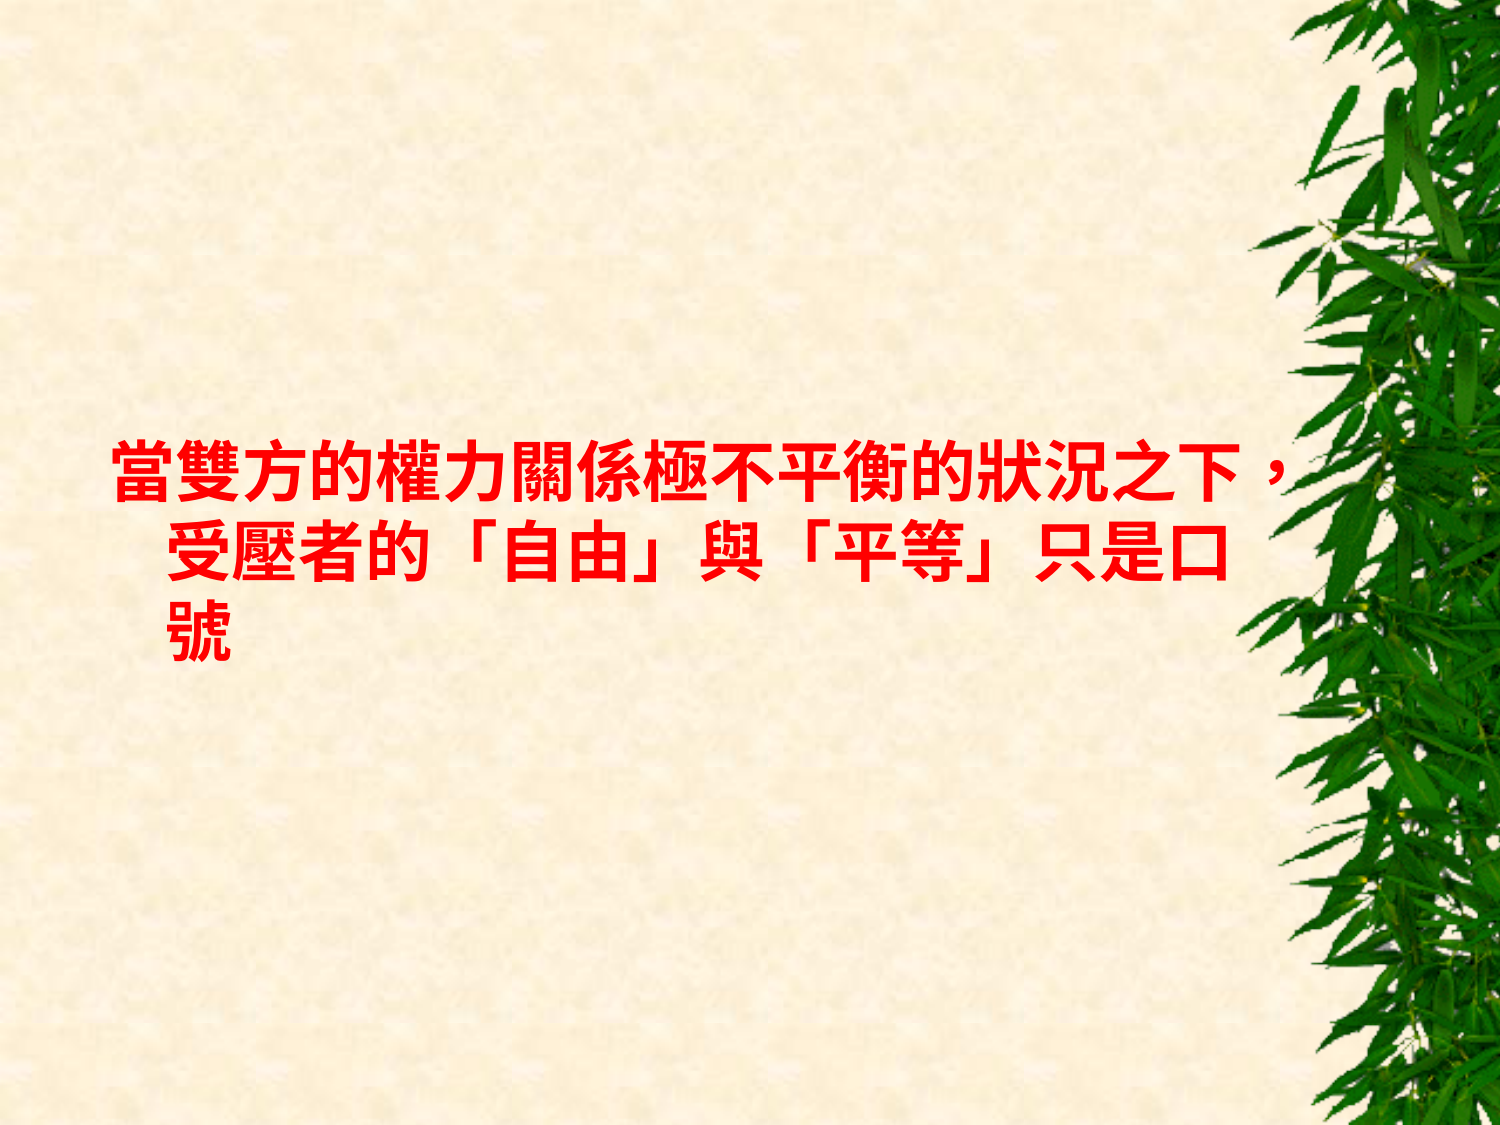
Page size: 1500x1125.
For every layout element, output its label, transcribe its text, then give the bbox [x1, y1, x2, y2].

list 當雙方的權力關係極不平衡的狀況之下，受壓者的「自由」與「平等」只是口號 [37, 324, 1276, 1000]
